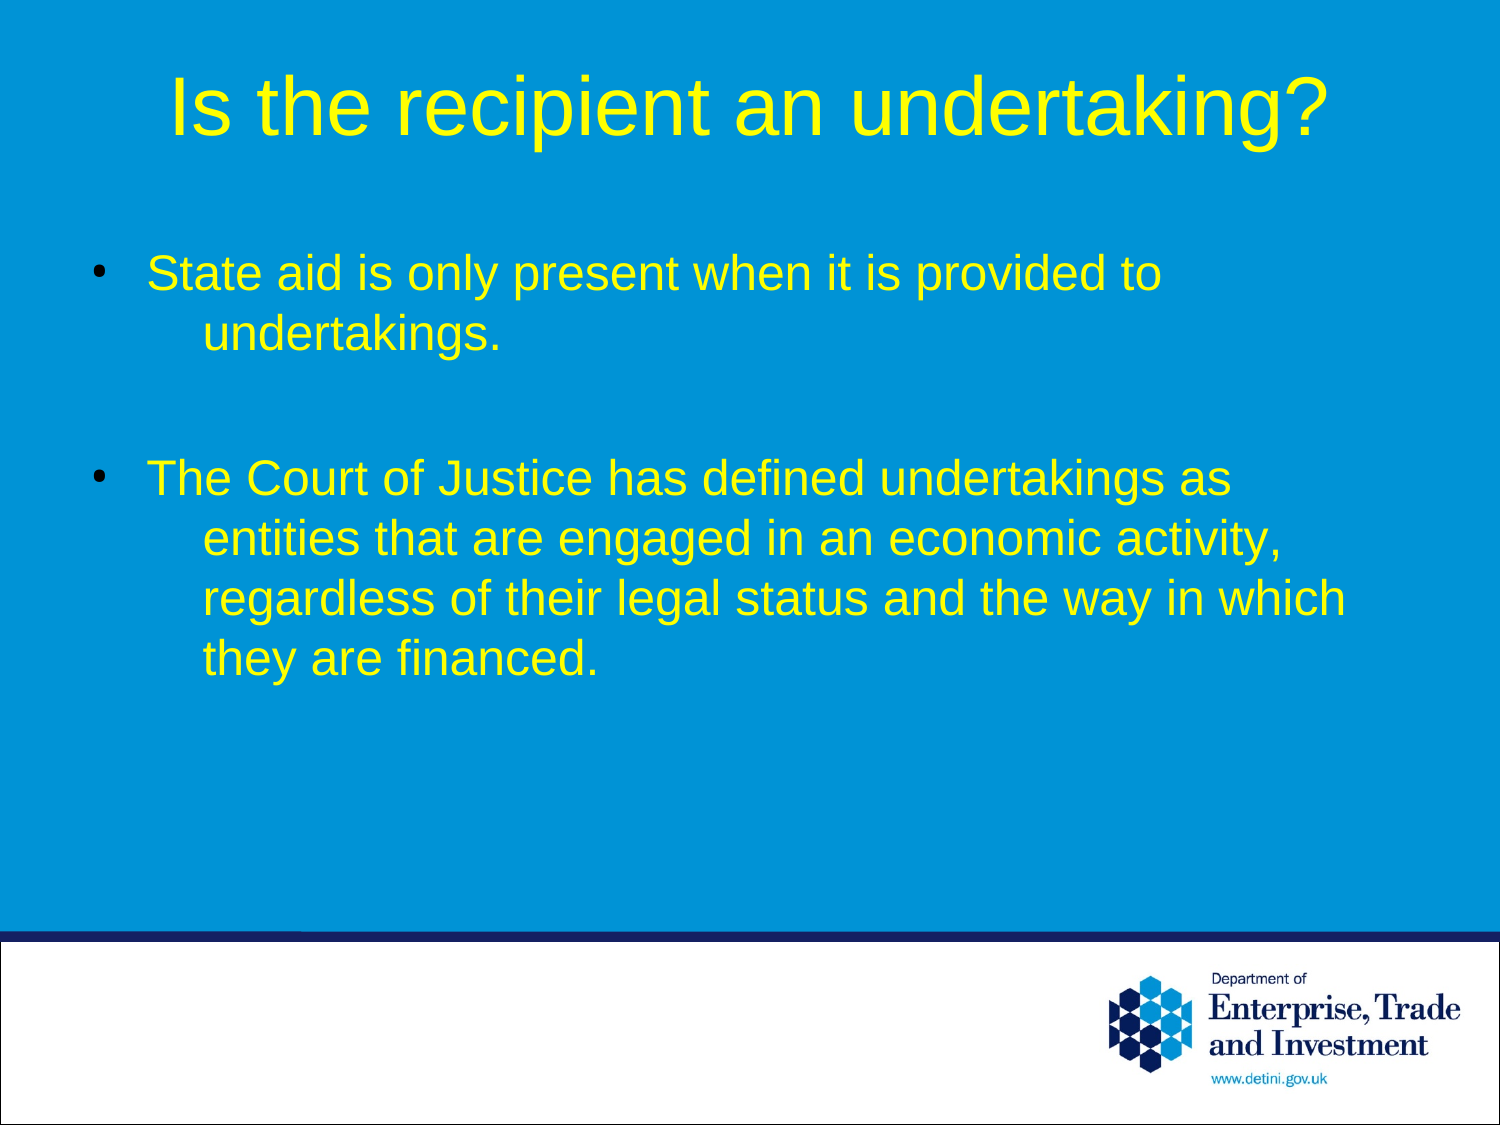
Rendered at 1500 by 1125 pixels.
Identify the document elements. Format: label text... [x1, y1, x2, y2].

list State aid is only present when it is provided to undertakings. The Court of Justice has defined undertakings as entities that are engaged in an economic activity, regardless of their legal status and the way in which they are financed. [75, 232, 1383, 793]
title Is the recipient an undertaking? [75, 45, 1426, 233]
